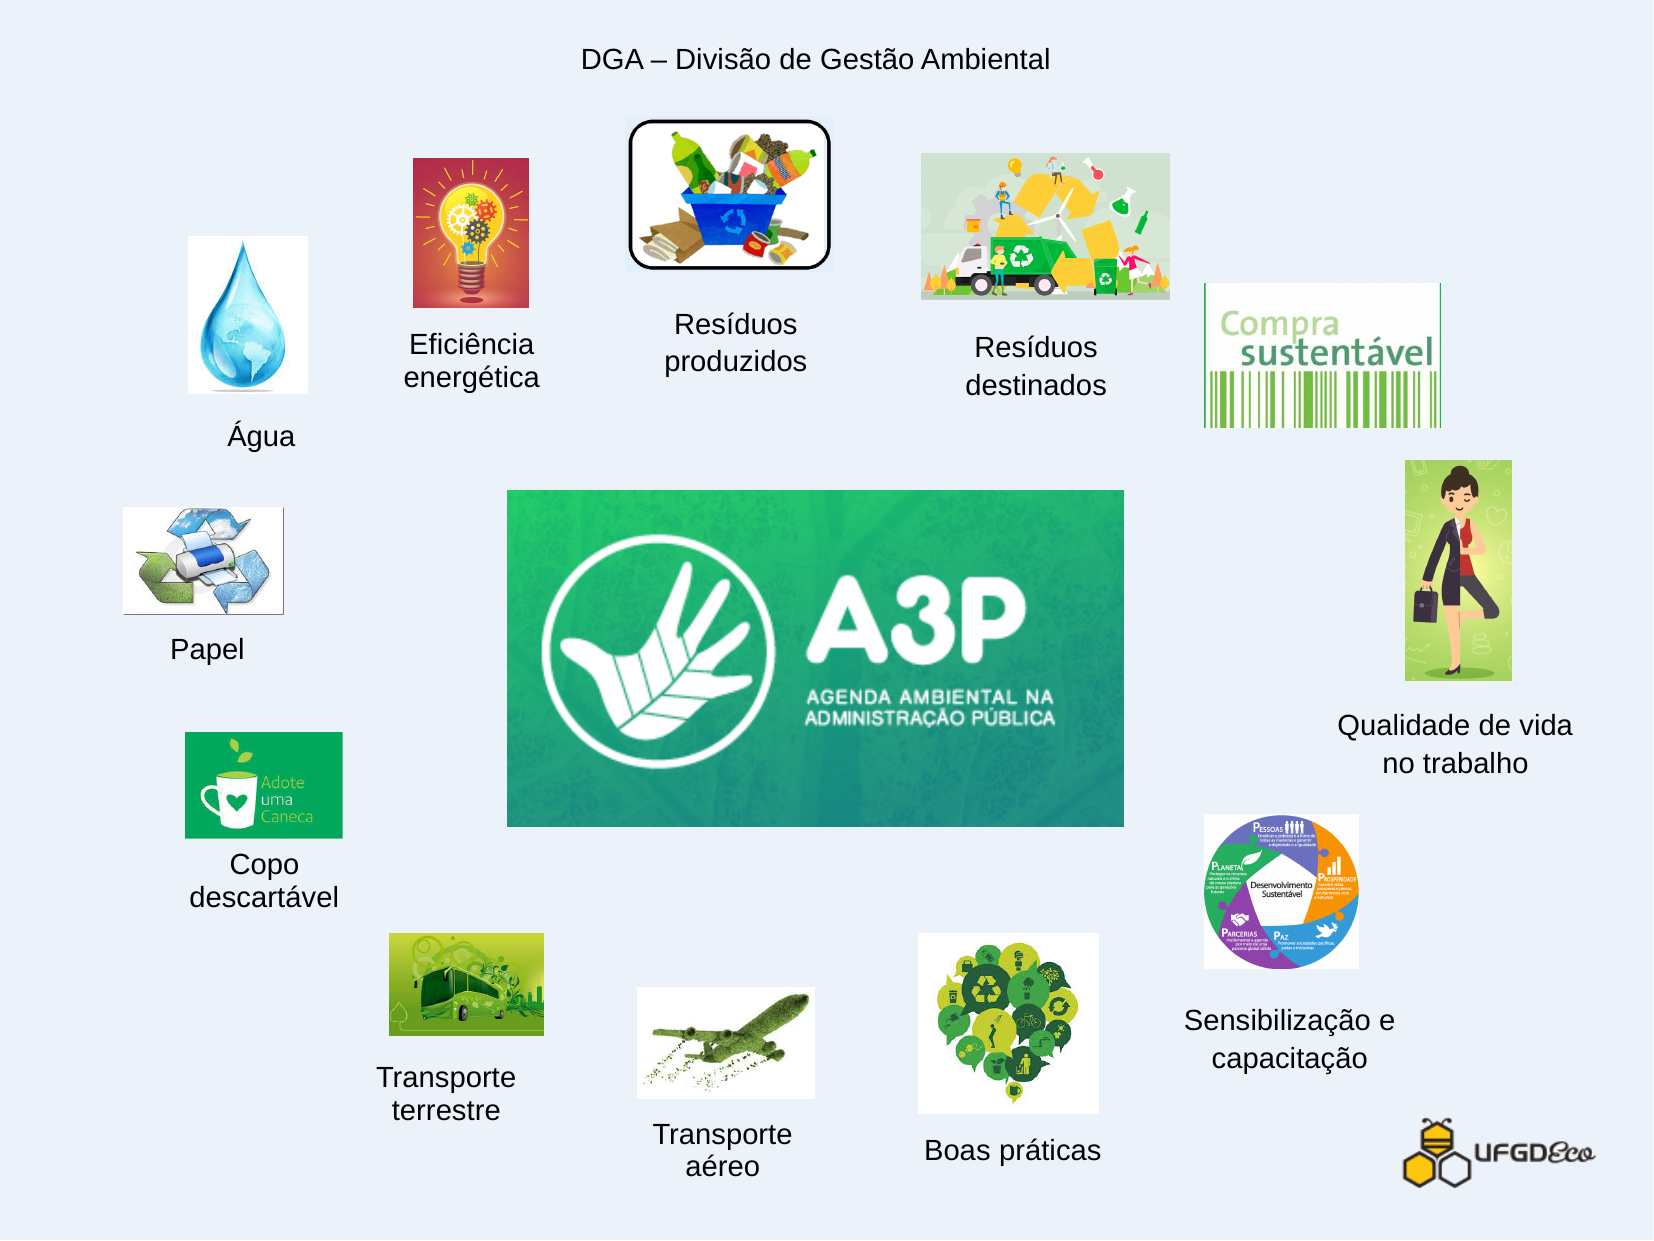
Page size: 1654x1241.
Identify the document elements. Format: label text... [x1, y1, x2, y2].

picture [413, 158, 529, 308]
text_box Resíduos produzidos [649, 295, 827, 386]
picture [185, 732, 343, 839]
picture [1204, 814, 1359, 969]
picture [188, 236, 308, 395]
picture [1393, 1098, 1607, 1203]
text_box Transporte aéreo [637, 1110, 808, 1191]
text_box Eficiência energética [388, 321, 556, 402]
picture [1405, 460, 1512, 681]
text_box DGA – Divisão de Gestão Ambiental [566, 35, 1063, 87]
text_box Qualidade de vida no trabalho [1322, 696, 1595, 788]
text_box Água [212, 413, 311, 461]
text_box Resíduos destinados [950, 318, 1123, 410]
picture [918, 933, 1099, 1114]
text_box Papel [155, 625, 260, 674]
text_box Transporte terrestre [361, 1053, 532, 1134]
picture [1204, 283, 1441, 428]
picture [507, 490, 1124, 827]
picture [637, 987, 815, 1099]
picture [921, 153, 1170, 300]
picture [123, 507, 284, 615]
text_box Sensibilização e capacitação [1169, 992, 1441, 1083]
picture [625, 116, 833, 272]
picture [389, 933, 544, 1036]
text_box Copo descartável [174, 840, 355, 922]
text_box Boas práticas [909, 1122, 1182, 1182]
